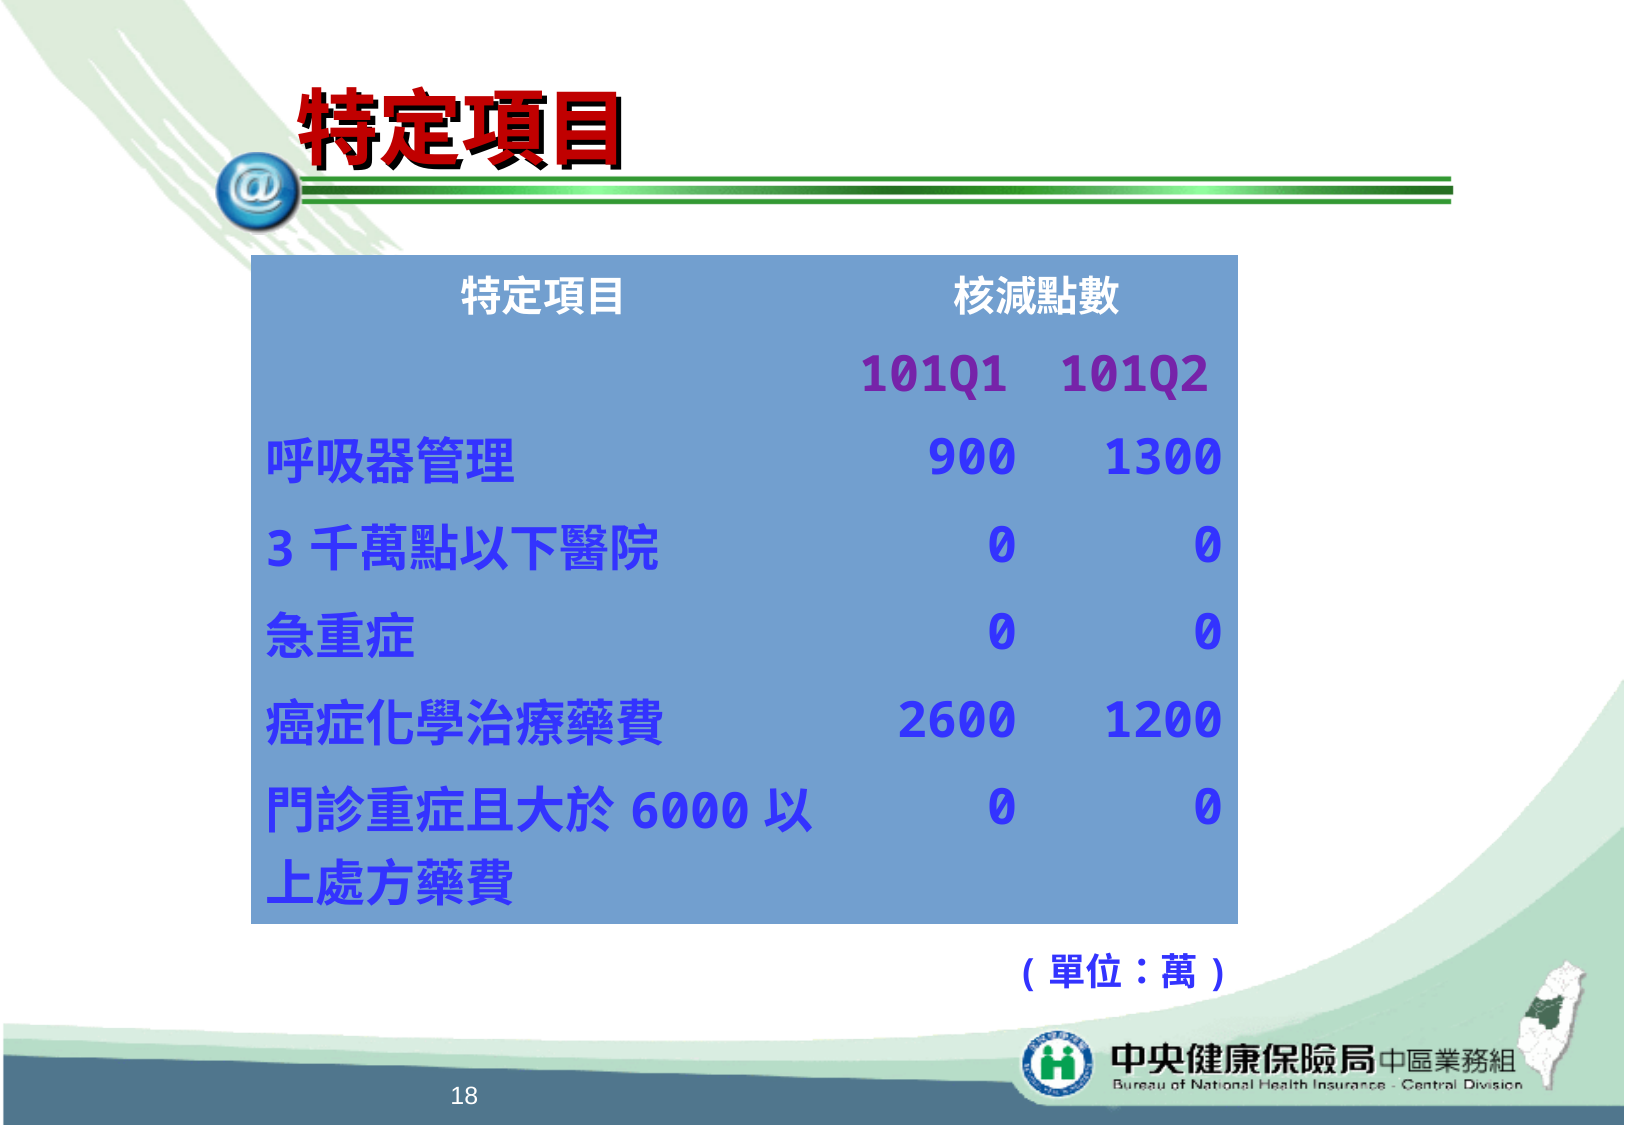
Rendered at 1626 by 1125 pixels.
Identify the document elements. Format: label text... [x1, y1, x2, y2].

table_header 核減點數 [836, 255, 1238, 331]
table_cell 0 [836, 589, 1032, 676]
table_cell 0 [836, 501, 1032, 589]
text_box (單位：萬) [1001, 940, 1250, 1002]
table_cell 1300 [1032, 414, 1238, 501]
table_cell 門診重症且大於6000以上處方藥費 [251, 763, 836, 924]
text_box 特定項目 [280, 67, 1625, 256]
table_cell 0 [836, 763, 1032, 924]
table_cell 3千萬點以下醫院 [251, 501, 836, 589]
table_header 特定項目 [251, 255, 836, 414]
table_cell 0 [1032, 501, 1238, 589]
table_cell 急重症 [251, 589, 836, 676]
table_cell 癌症化學治療藥費 [251, 676, 836, 763]
table_cell 呼吸器管理 [251, 414, 836, 501]
text_box [435, 1065, 815, 1125]
table_cell 0 [1032, 763, 1238, 924]
table_cell 2600 [836, 676, 1032, 763]
table_cell 900 [836, 414, 1032, 501]
table_cell 101Q2 [1032, 331, 1238, 414]
table_cell 0 [1032, 589, 1238, 676]
table_cell 1200 [1032, 676, 1238, 763]
table_cell 101Q1 [836, 331, 1032, 414]
